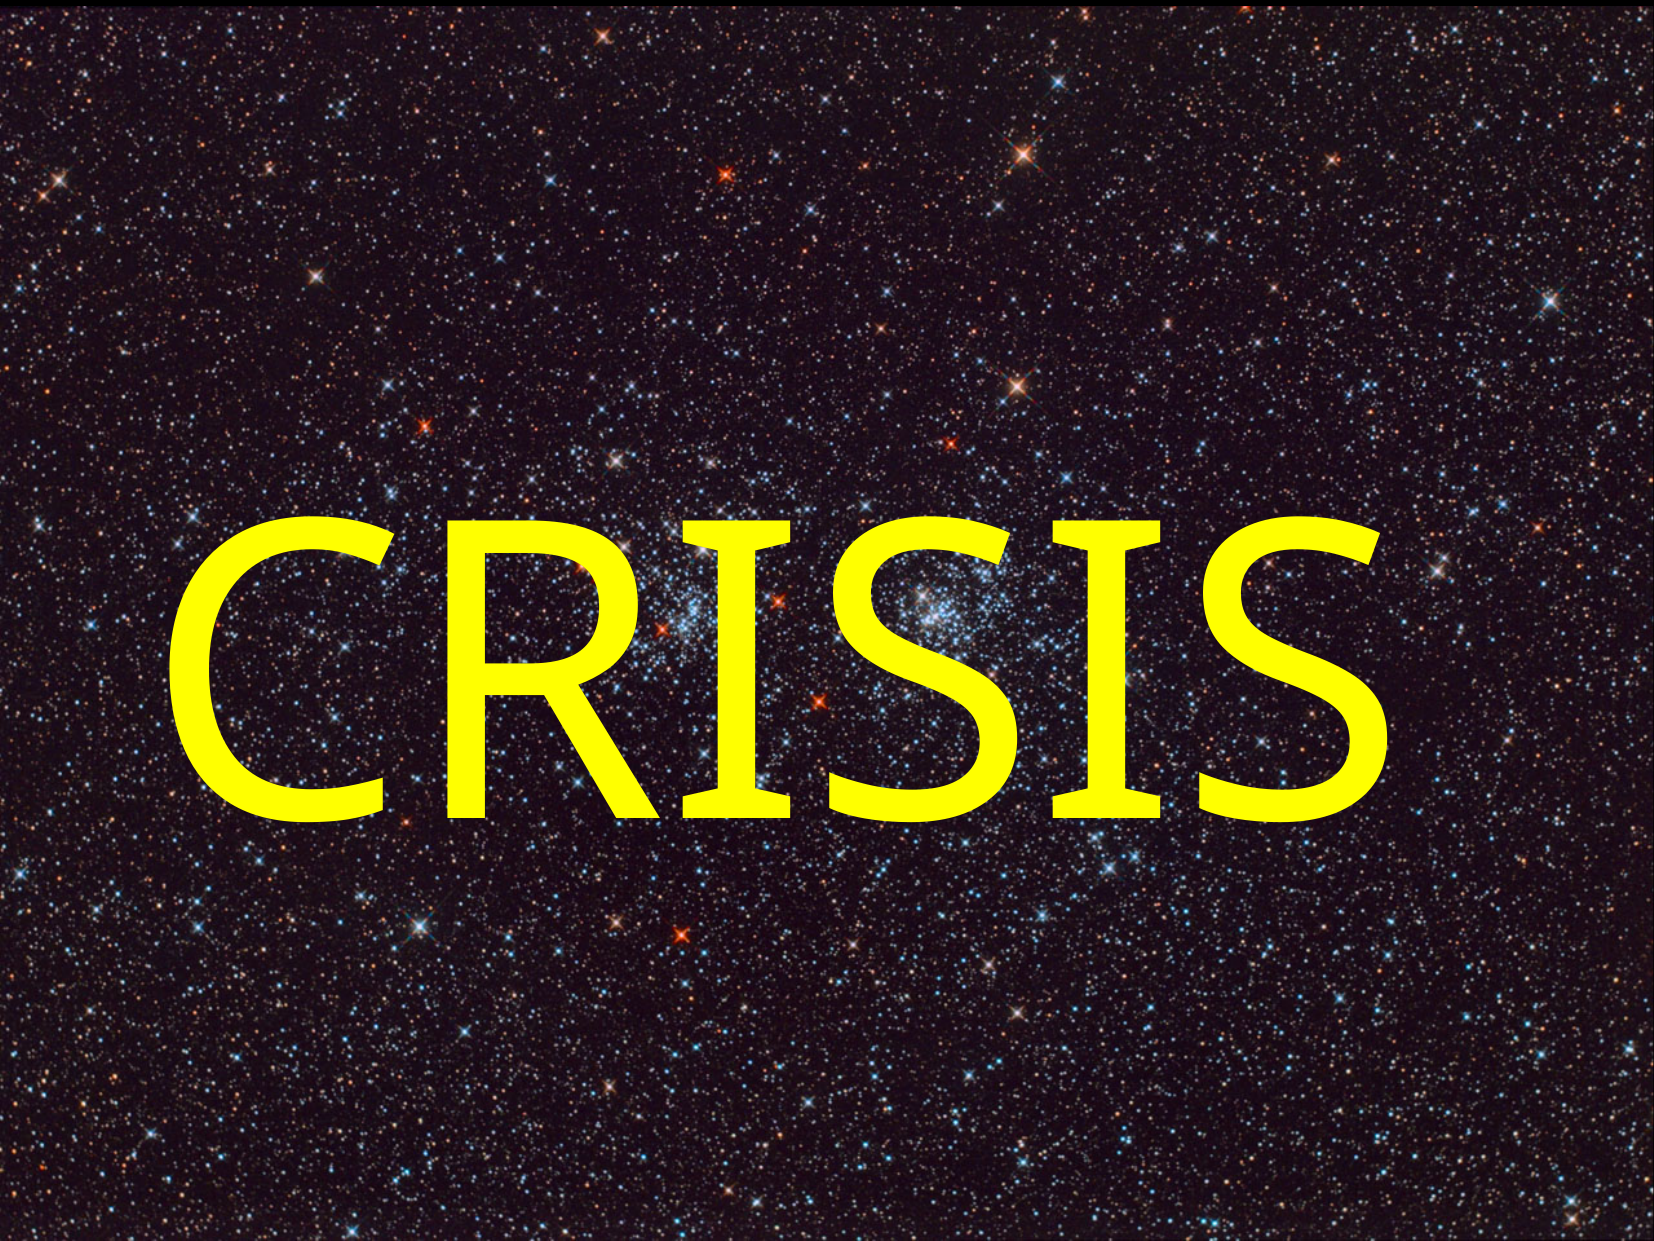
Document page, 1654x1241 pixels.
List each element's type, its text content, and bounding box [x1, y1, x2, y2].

text_box [0, 0, 1654, 6]
picture [0, 6, 1654, 1241]
text_box CRISIS [129, 365, 1515, 866]
